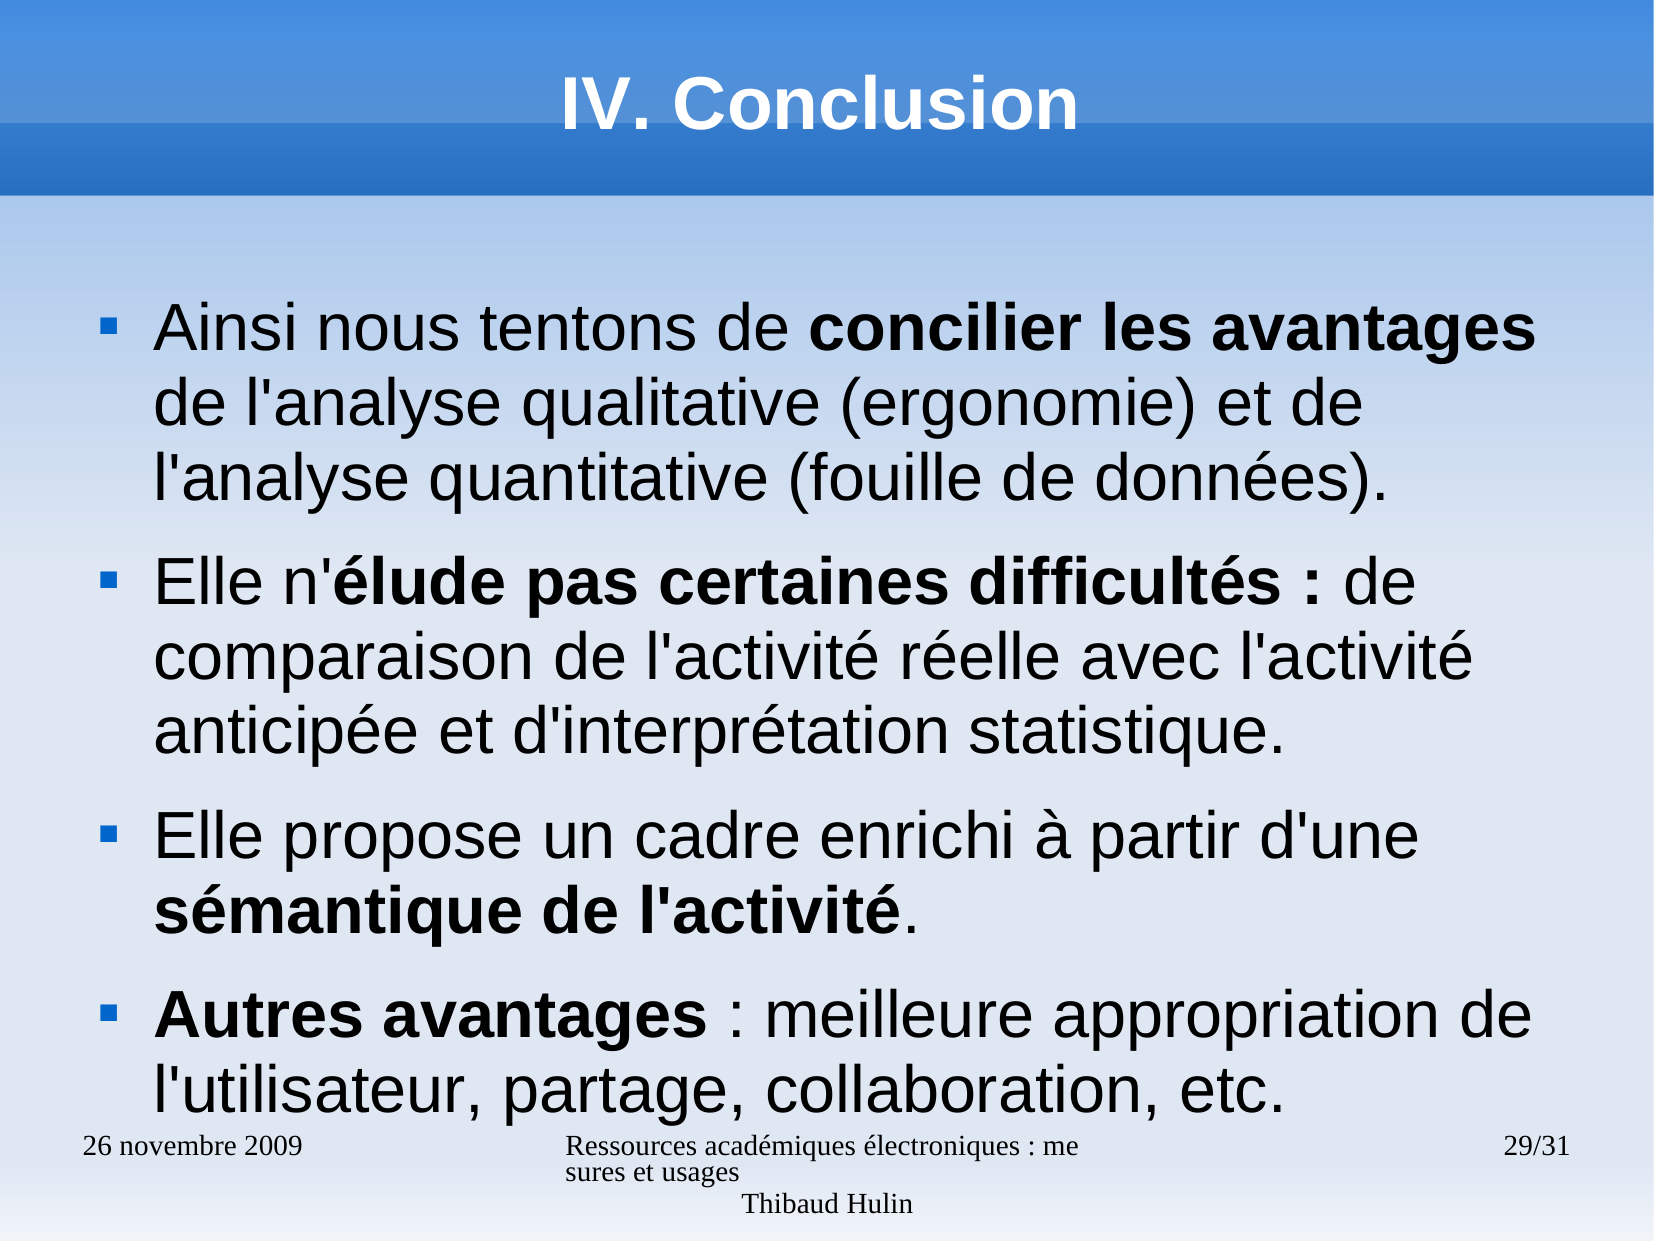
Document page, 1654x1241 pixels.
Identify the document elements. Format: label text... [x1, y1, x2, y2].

picture [0, 0, 1654, 1241]
list Ainsi nous tentons de concilier les avantages de l'analyse qualitative (ergonomie) et de l'analyse quantitative (fouille de données). Elle n'élude pas certaines difficultés : de comparaison de l'activité réelle avec l'activité anticipée et d'interprétation statistique. Elle propose un cadre enrichi à partir d'une sémantique de l'activité. Autres avantages : meilleure appropriation de l'utilisateur, partage, collaboration, etc. [82, 290, 1571, 1127]
title IV. Conclusion [76, 7, 1565, 200]
